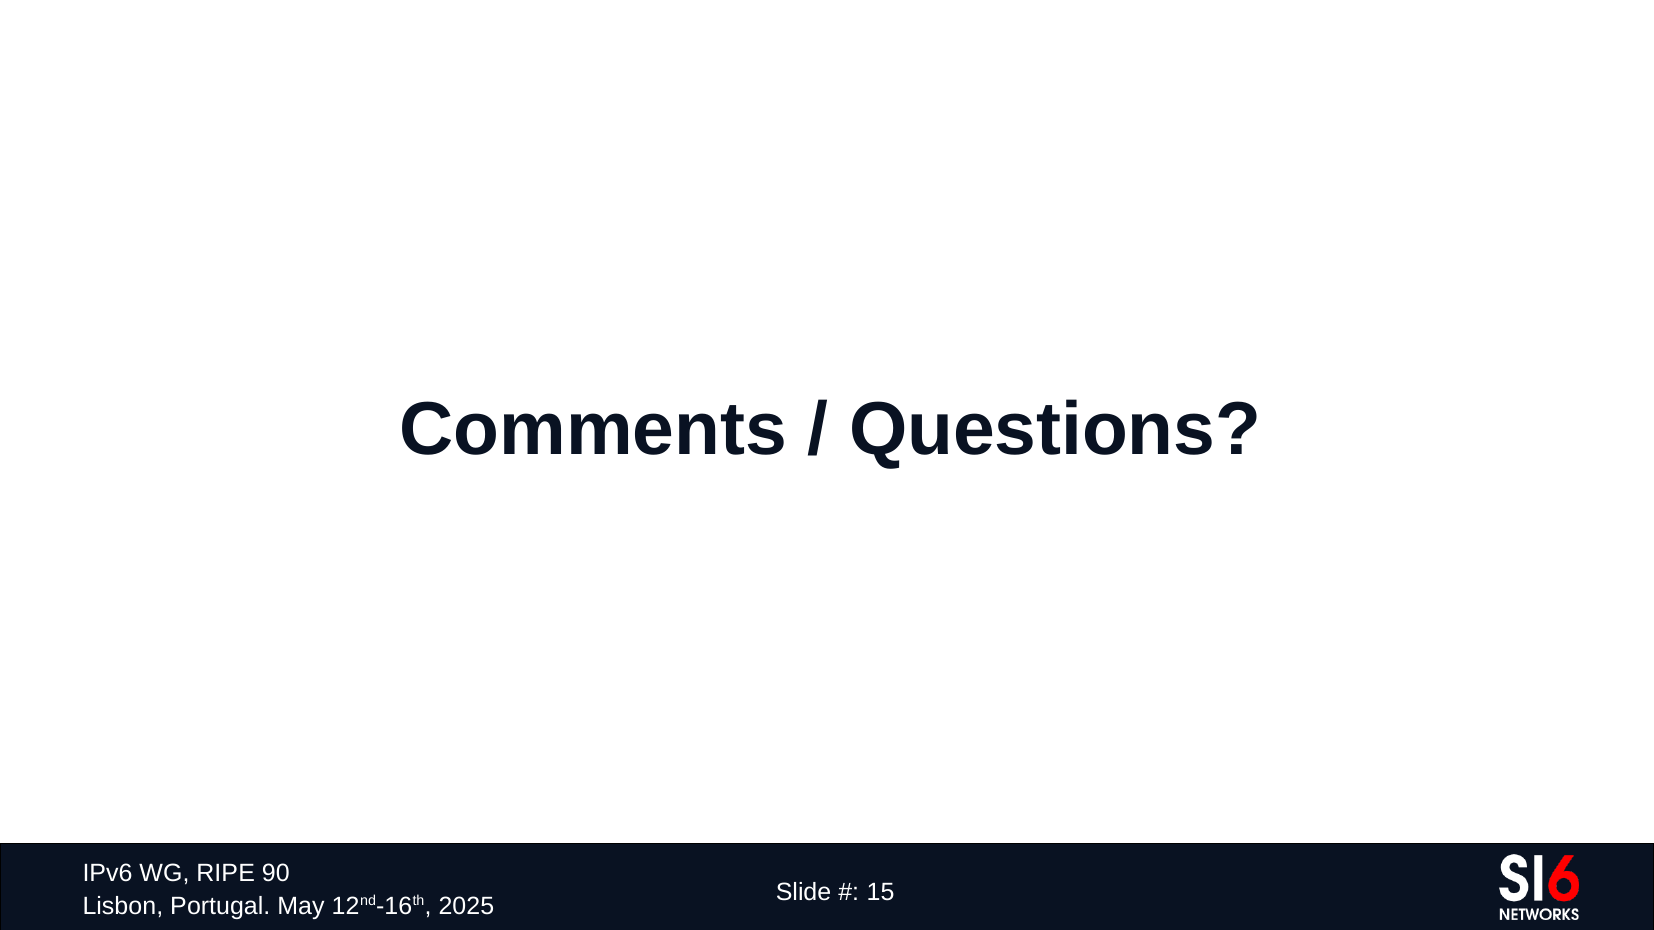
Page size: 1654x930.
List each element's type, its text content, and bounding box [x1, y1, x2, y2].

picture [1499, 854, 1579, 920]
title Comments / Questions? [86, 344, 1575, 513]
